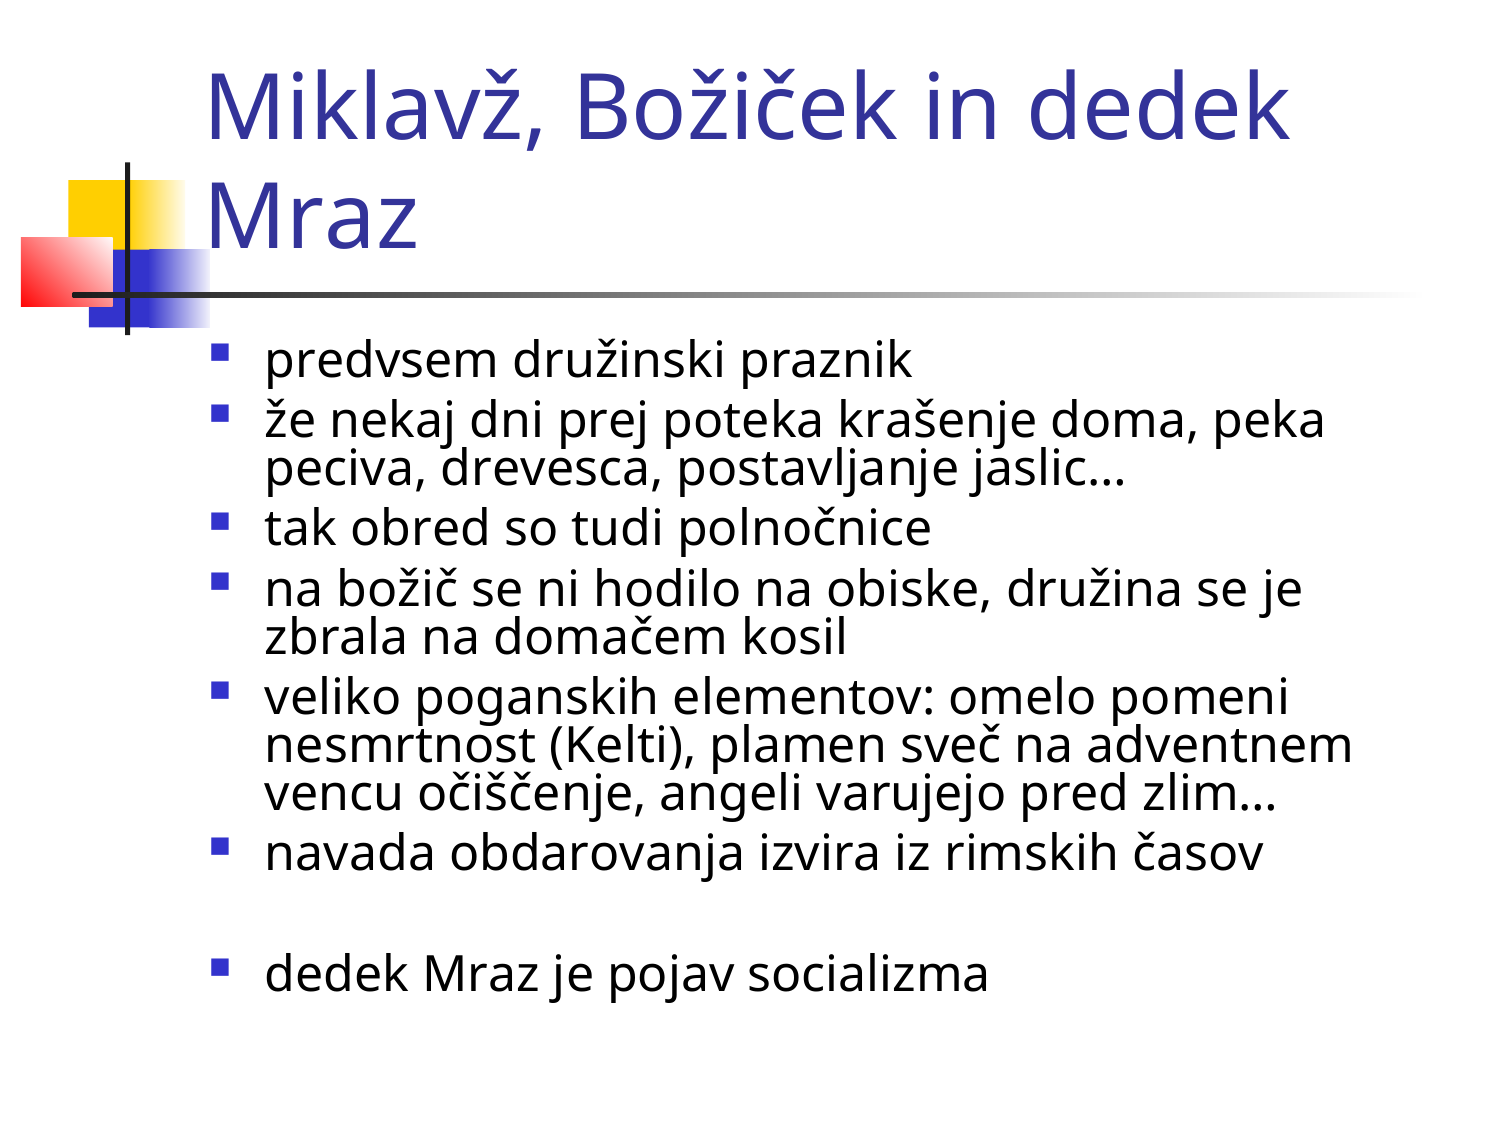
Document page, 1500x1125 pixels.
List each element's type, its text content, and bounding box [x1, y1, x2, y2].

title Miklavž, Božiček in dedek Mraz [188, 35, 1468, 276]
list predvsem družinski praznik že nekaj dni prej poteka krašenje doma, peka peciva, drevesca, postavljanje jaslic… tak obred so tudi polnočnice na božič se ni hodilo na obiske, družina se je zbrala na domačem kosil veliko poganskih elementov: omelo pomeni nesmrtnost (Kelti), plamen sveč na adventnem vencu očiščenje, angeli varujejo pred zlim… navada obdarovanja izvira iz rimskih časov dedek Mraz je pojav socializma [193, 331, 1469, 1010]
